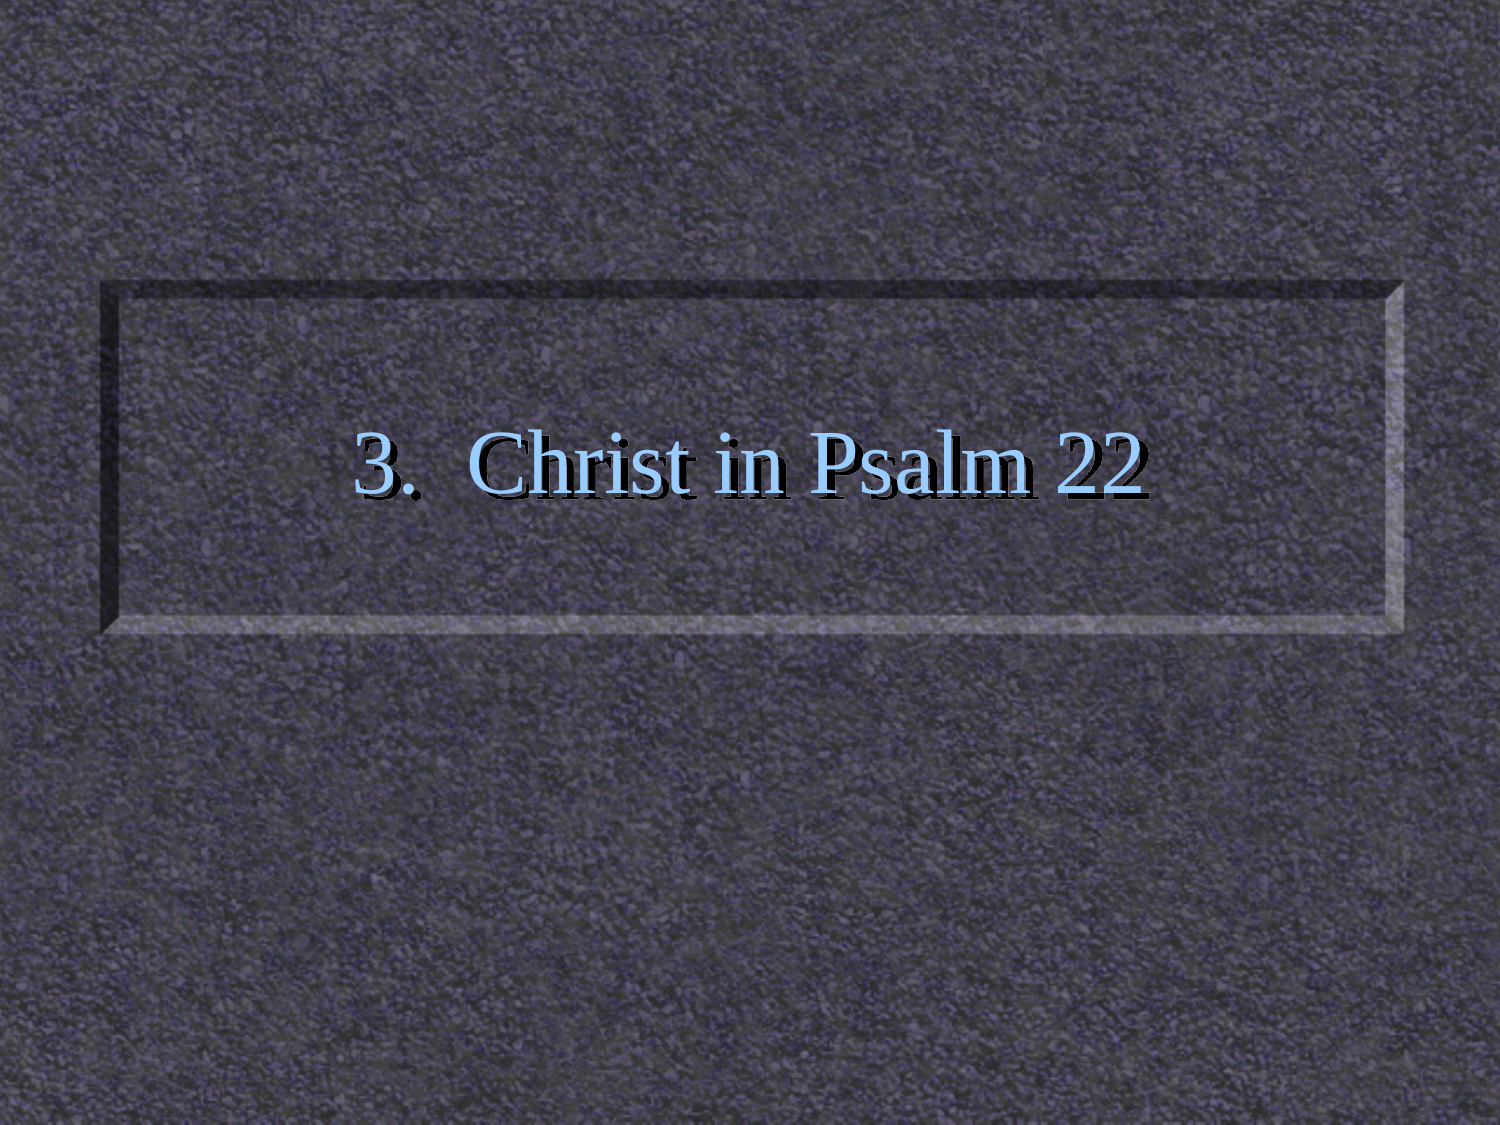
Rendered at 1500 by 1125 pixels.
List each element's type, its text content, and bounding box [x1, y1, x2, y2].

picture [0, 0, 1500, 1125]
title 3. Christ in Psalm 22 [150, 337, 1351, 588]
